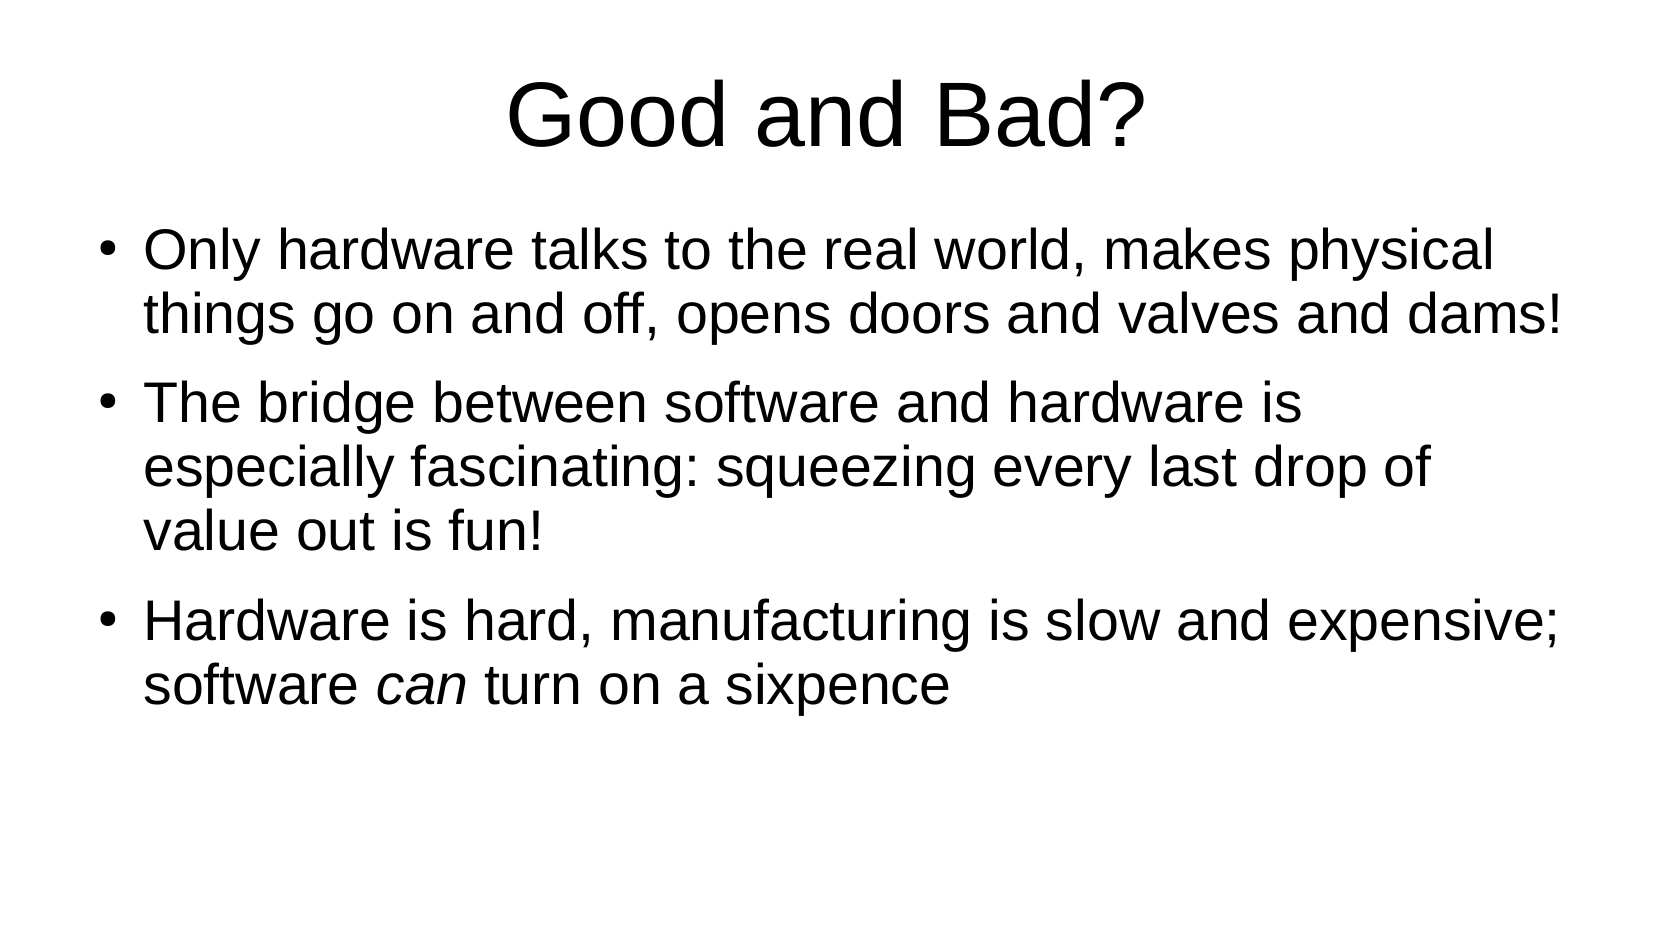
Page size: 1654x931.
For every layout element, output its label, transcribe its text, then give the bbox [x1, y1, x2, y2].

title Good and Bad? [82, 37, 1571, 193]
list Only hardware talks to the real world, makes physical things go on and off, opens doors and valves and dams! The bridge between software and hardware is especially fascinating: squeezing every last drop of value out is fun! Hardware is hard, manufacturing is slow and expensive; software can turn on a sixpence [82, 217, 1571, 758]
